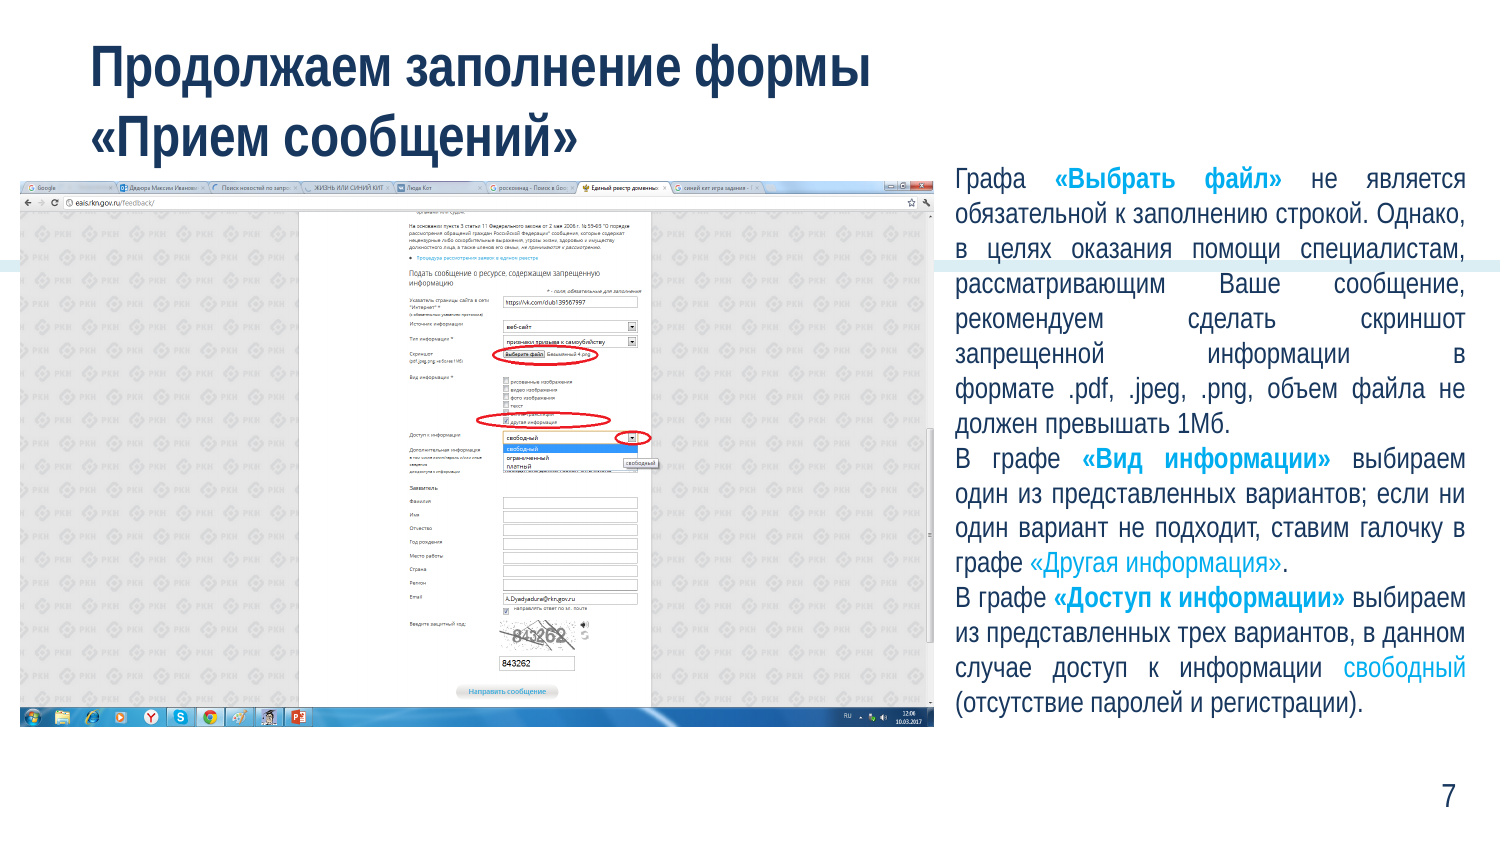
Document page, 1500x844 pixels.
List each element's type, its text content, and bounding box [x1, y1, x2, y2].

text_box Графа «Выбрать файл» не является обязательной к заполнению строкой. Однако, в целях оказания помощи специалистам, рассматривающим Ваше сообщение, рекомендуем сделать скриншот запрещенной информации в формате .pdf, .jpeg, .png, объем файла не должен превышать 1Мб. В графе «Вид информации» выбираем один из представленных вариантов; если ни один вариант не подходит, ставим галочку в графе «Другая информация». В графе «Доступ к информации» выбираем из представленных трех вариантов, в данном случае доступ к информации свободный (отсутствие паролей и регистрации). [940, 116, 1482, 727]
slide_number <номер> [1355, 766, 1472, 827]
text_box Продолжаем заполнение формы «Прием сообщений» [75, 33, 1121, 163]
picture [20, 181, 934, 727]
